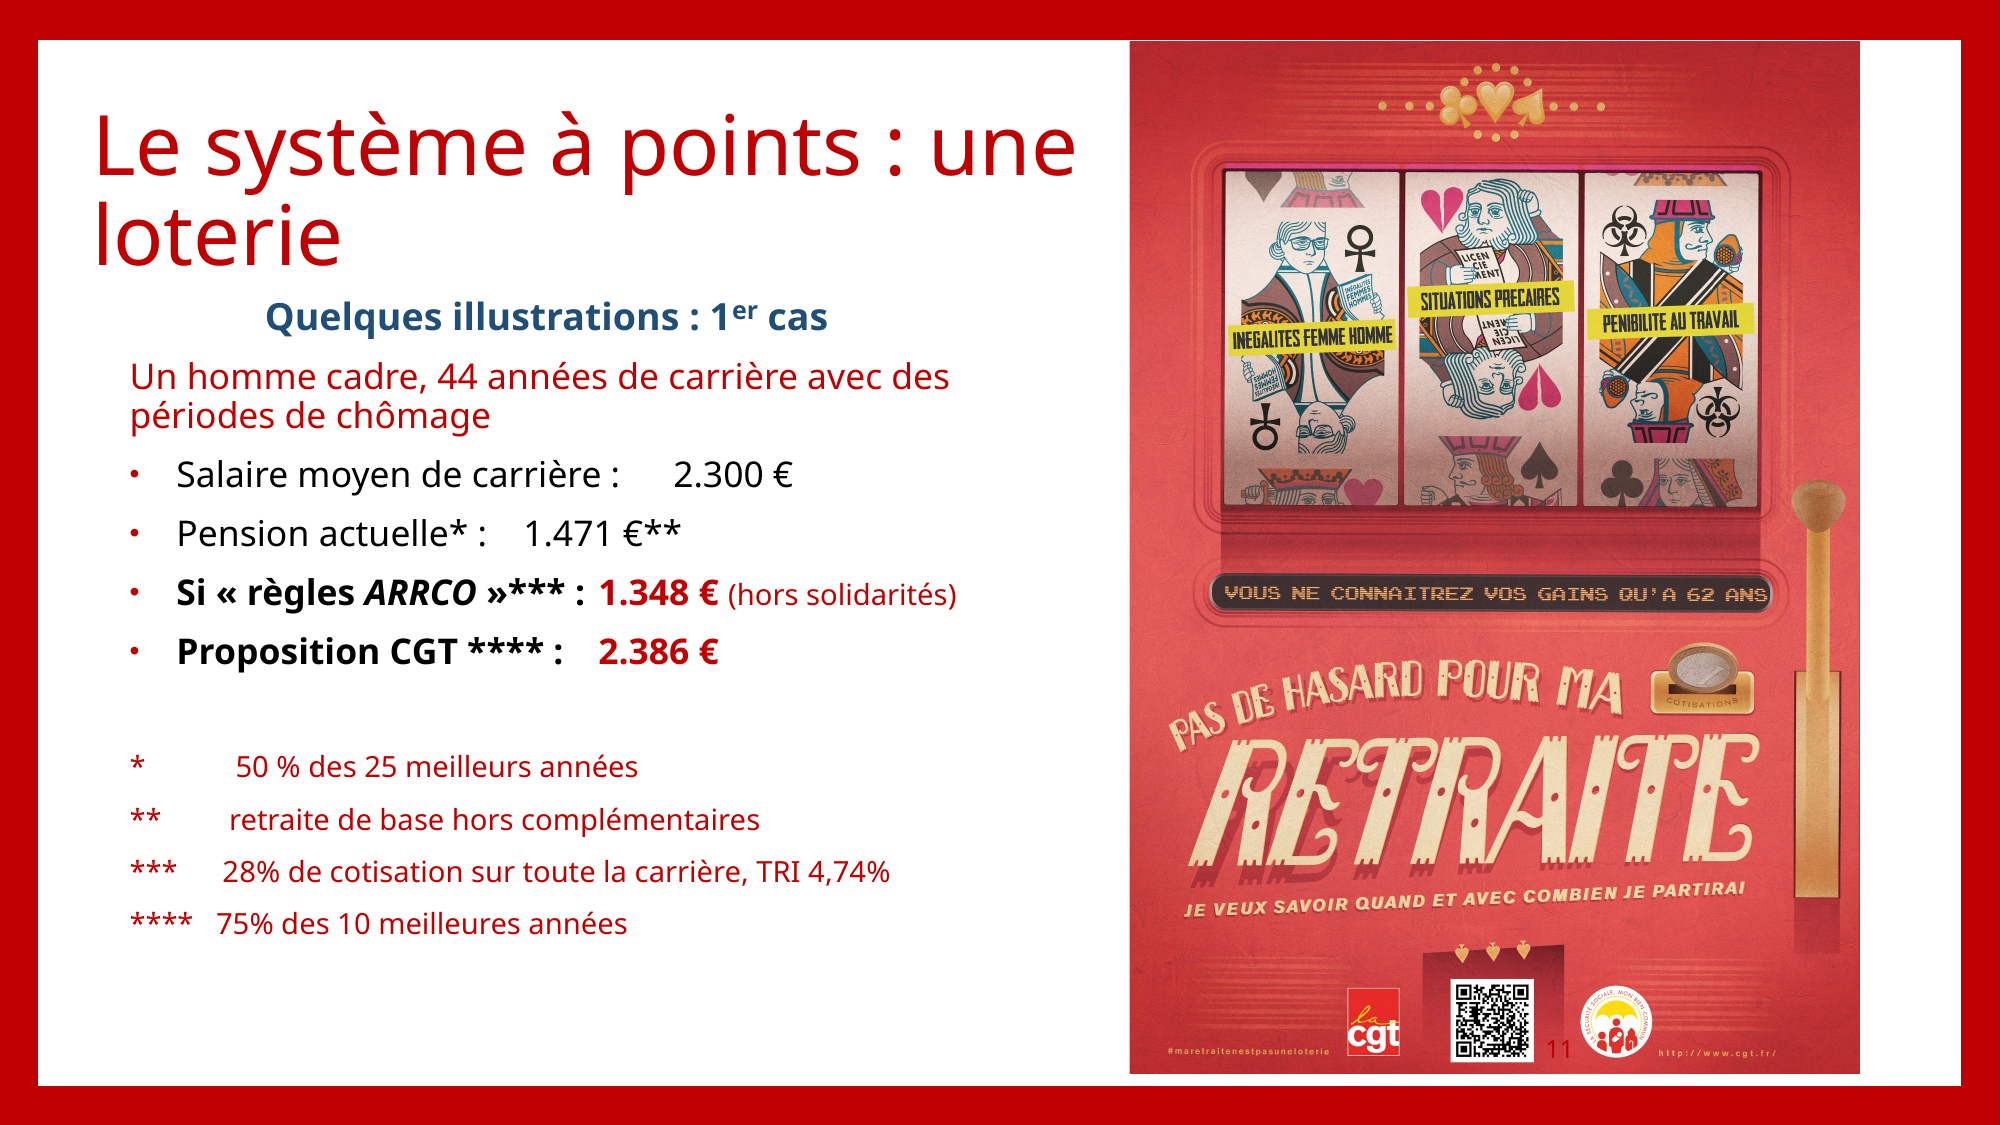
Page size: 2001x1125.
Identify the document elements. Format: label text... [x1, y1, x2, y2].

text_box [1530, 1020, 1811, 1081]
list Quelques illustrations : 1er cas Un homme cadre, 44 années de carrière avec des périodes de chômage Salaire moyen de carrière : 2.300 € Pension actuelle* : 1.471 €** Si « règles ARRCO »*** : 1.348 € (hors solidarités) Proposition CGT **** : 2.386 € * 50 % des 25 meilleurs années ** retraite de base hors complémentaires *** 28% de cotisation sur toute la carrière, TRI 4,74% **** 75% des 10 meilleures années [114, 290, 989, 968]
title Le système à points : une loterie [77, 81, 1129, 291]
picture [1129, 39, 1860, 1074]
